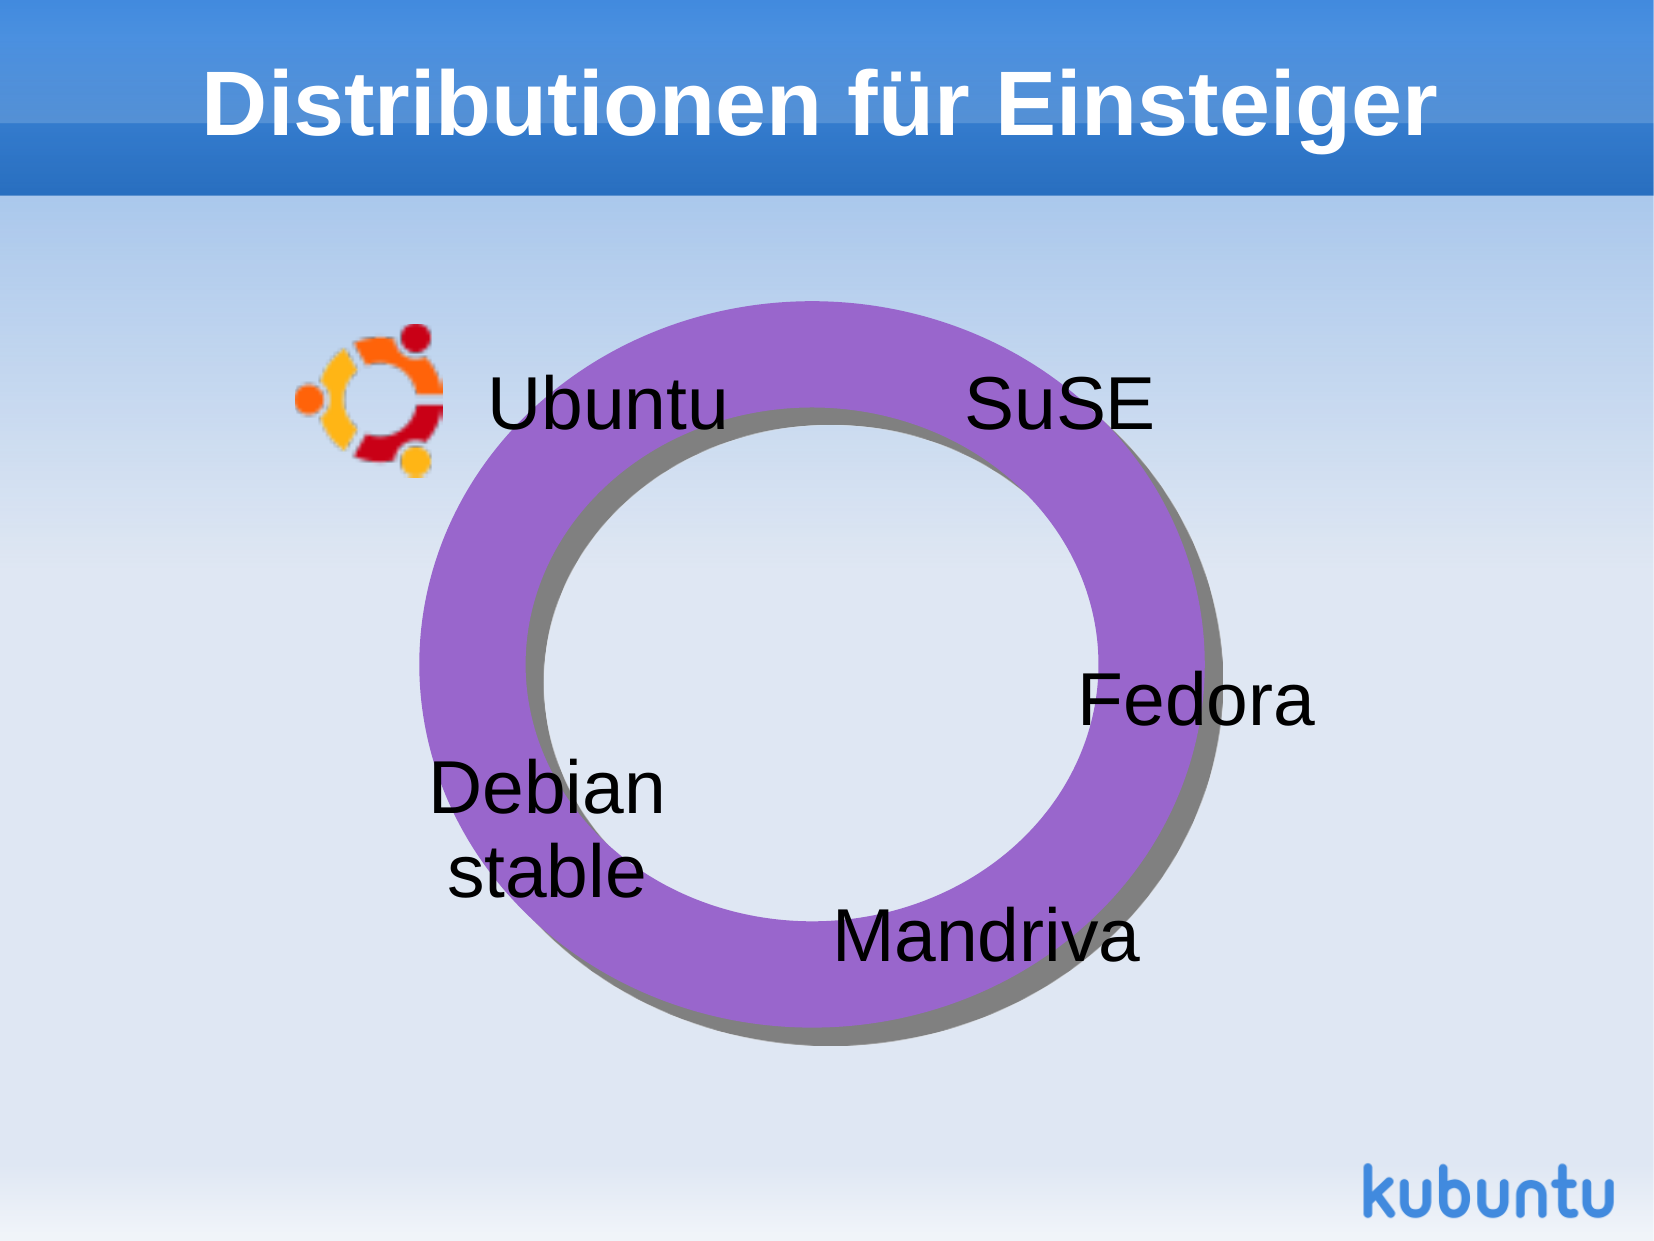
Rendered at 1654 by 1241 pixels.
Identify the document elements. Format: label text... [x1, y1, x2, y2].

text_box Fedora [1062, 649, 1331, 749]
text_box Ubuntu [472, 354, 745, 454]
text_box SuSE [949, 354, 1182, 454]
text_box Debian stable [413, 738, 682, 921]
title Distributionen für Einsteiger [76, 0, 1565, 208]
text_box Mandriva [817, 885, 1156, 985]
picture [0, 0, 1654, 1241]
